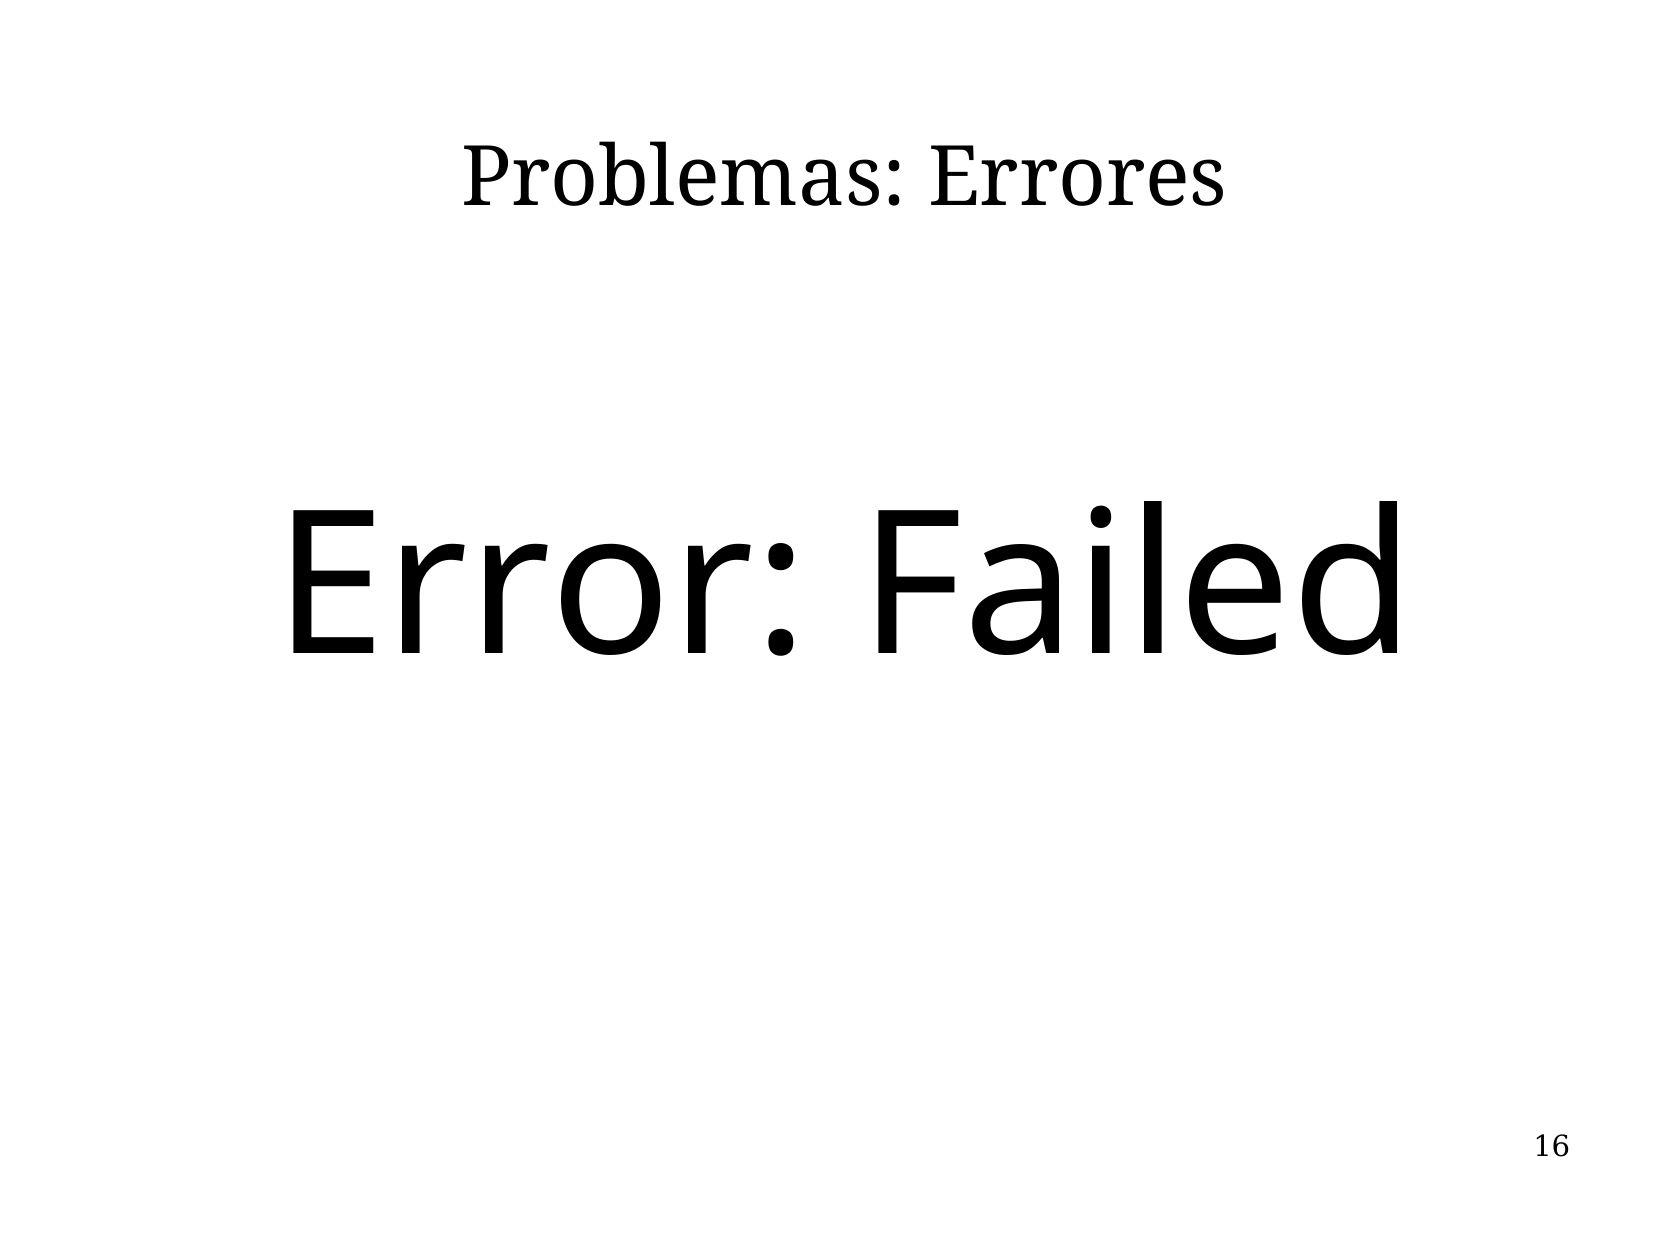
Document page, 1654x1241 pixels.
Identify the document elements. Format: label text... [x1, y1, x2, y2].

subtitle Error: Failed [82, 297, 1571, 1117]
title Problemas: Errores [82, 18, 1571, 288]
